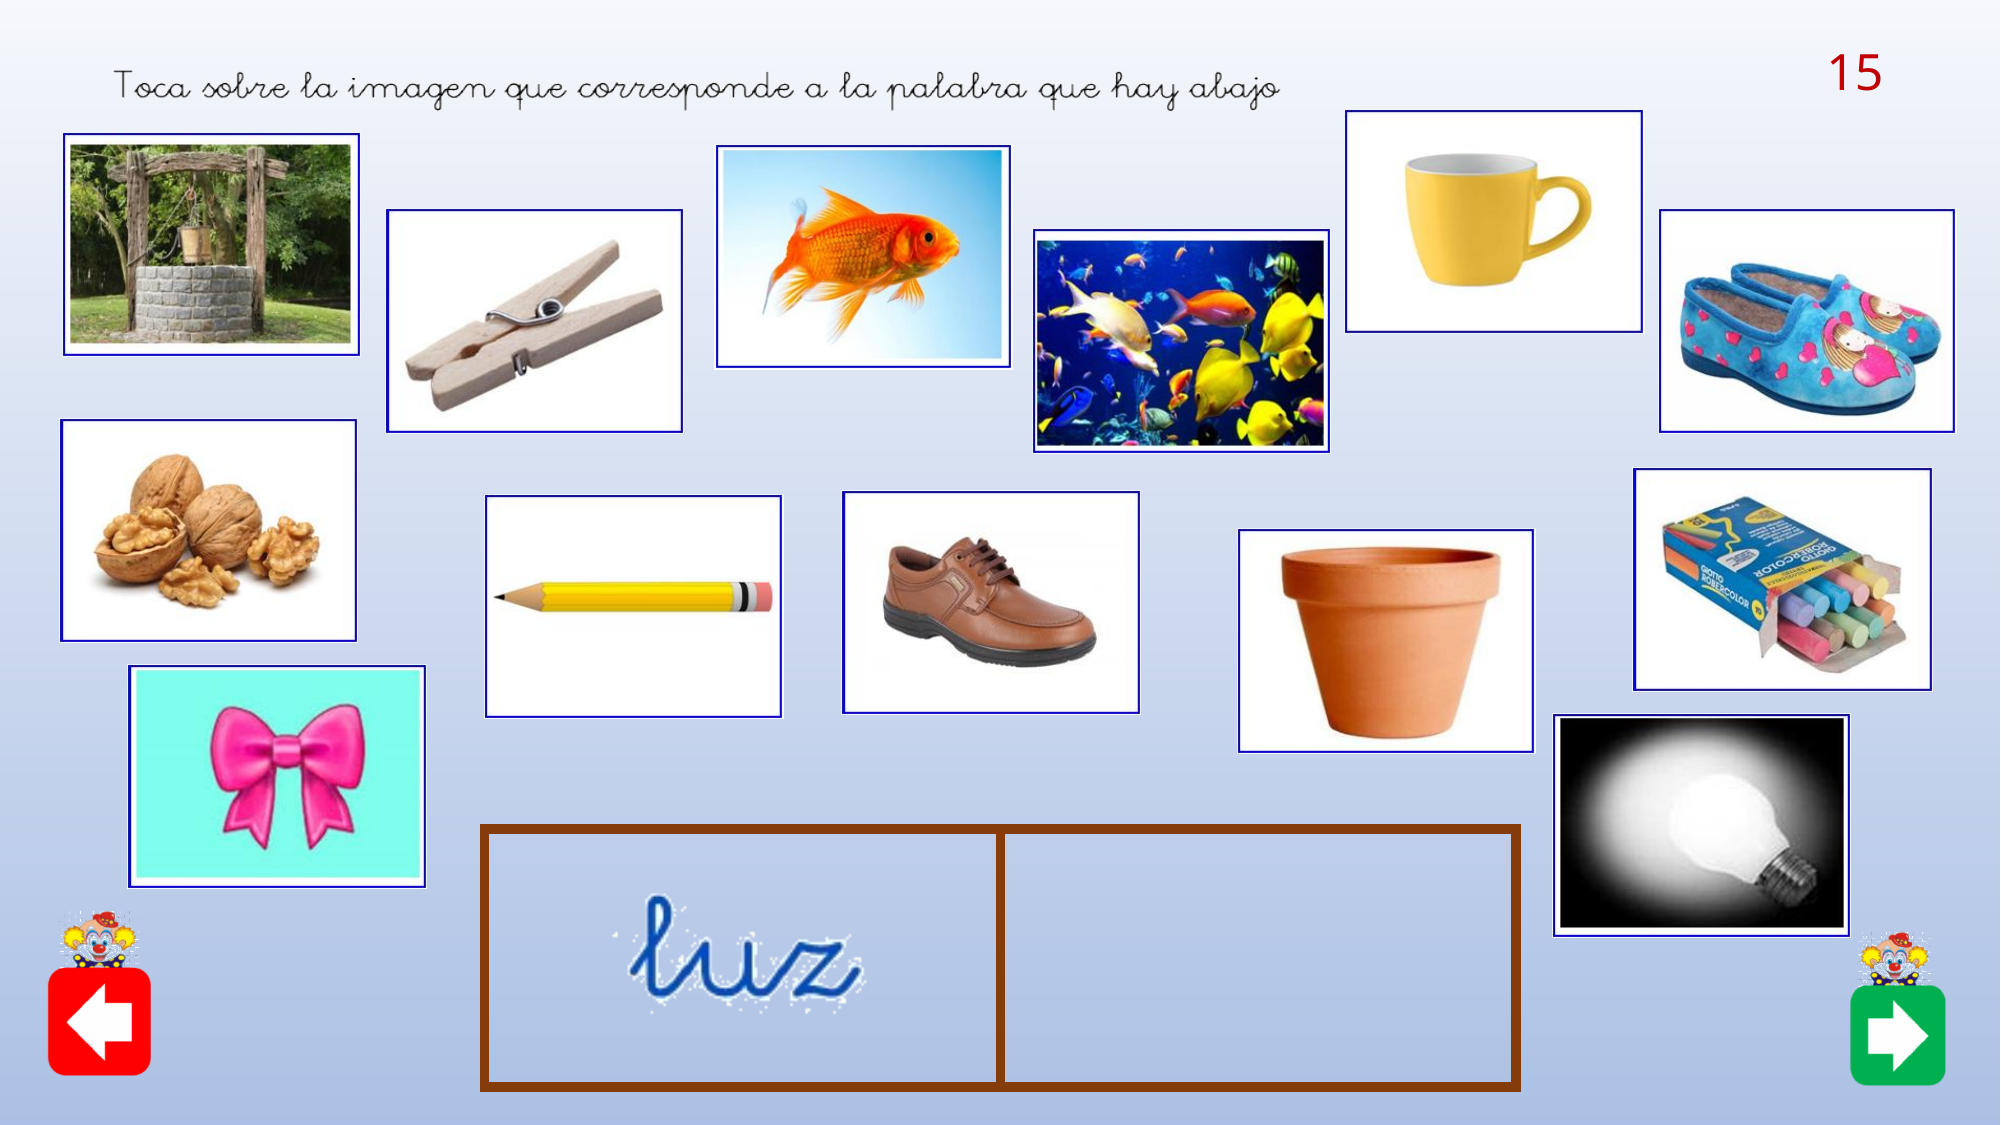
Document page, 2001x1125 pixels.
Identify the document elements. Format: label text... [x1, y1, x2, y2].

picture [714, 144, 1013, 370]
picture [59, 418, 358, 643]
picture [47, 910, 151, 1076]
picture [1632, 467, 1933, 692]
picture [62, 132, 361, 357]
picture [1552, 713, 1946, 1086]
text_box 15 [1764, 32, 1946, 108]
picture [106, 57, 1645, 334]
picture [1658, 208, 1957, 434]
picture [841, 490, 1141, 715]
picture [385, 208, 684, 434]
picture [484, 494, 784, 719]
picture [527, 851, 961, 1068]
picture [1237, 528, 1536, 754]
picture [127, 664, 427, 889]
picture [1032, 228, 1331, 454]
